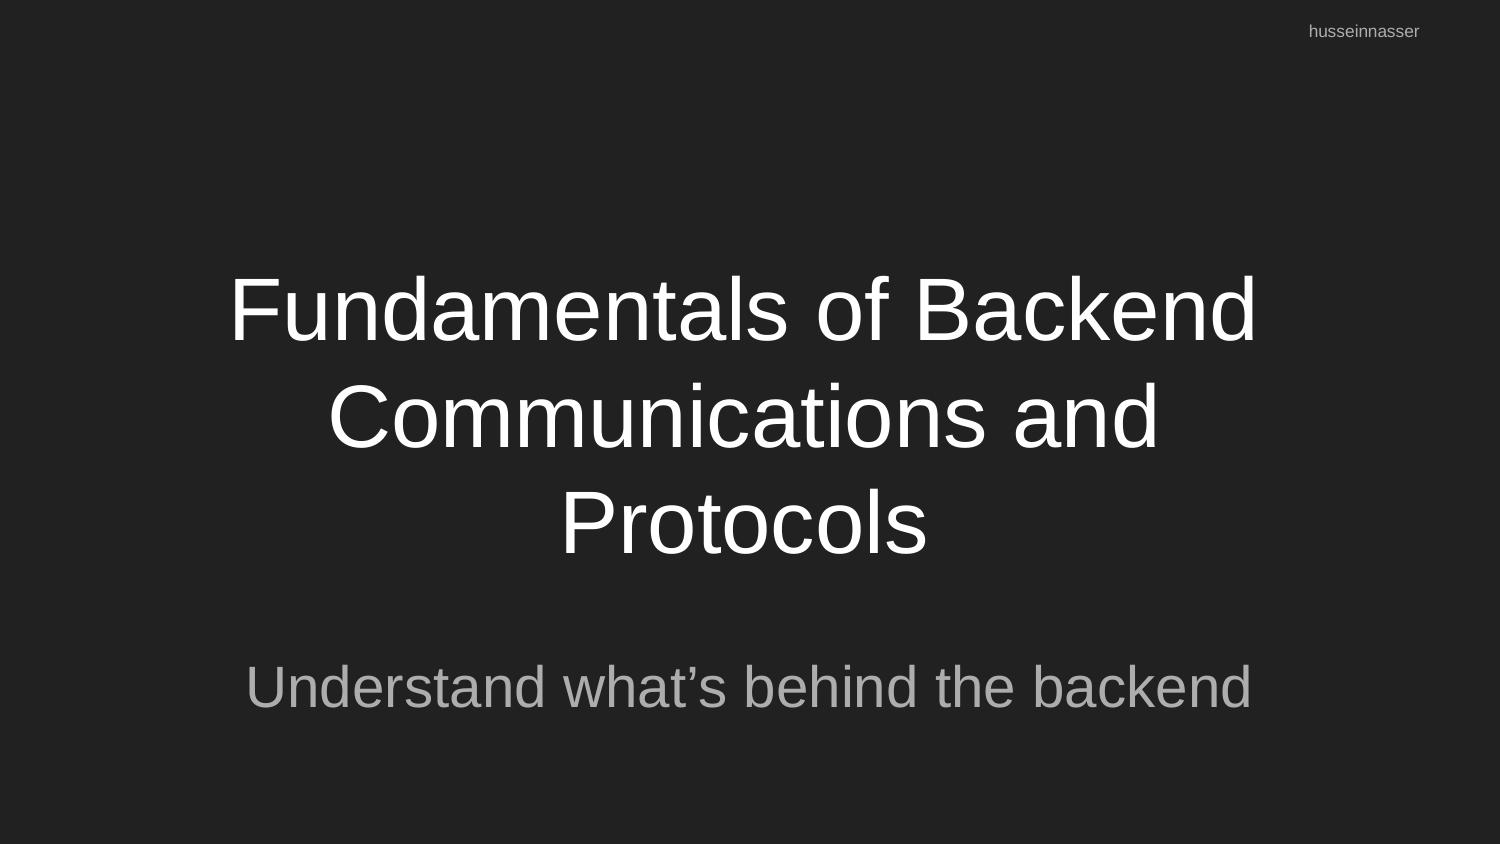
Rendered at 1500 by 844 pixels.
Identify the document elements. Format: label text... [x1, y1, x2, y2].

subtitle husseinnasser [1236, 11, 1492, 53]
subtitle Understand what’s behind the backend [51, 634, 1449, 801]
title Fundamentals of Backend Communications and Protocols [142, 231, 1346, 587]
